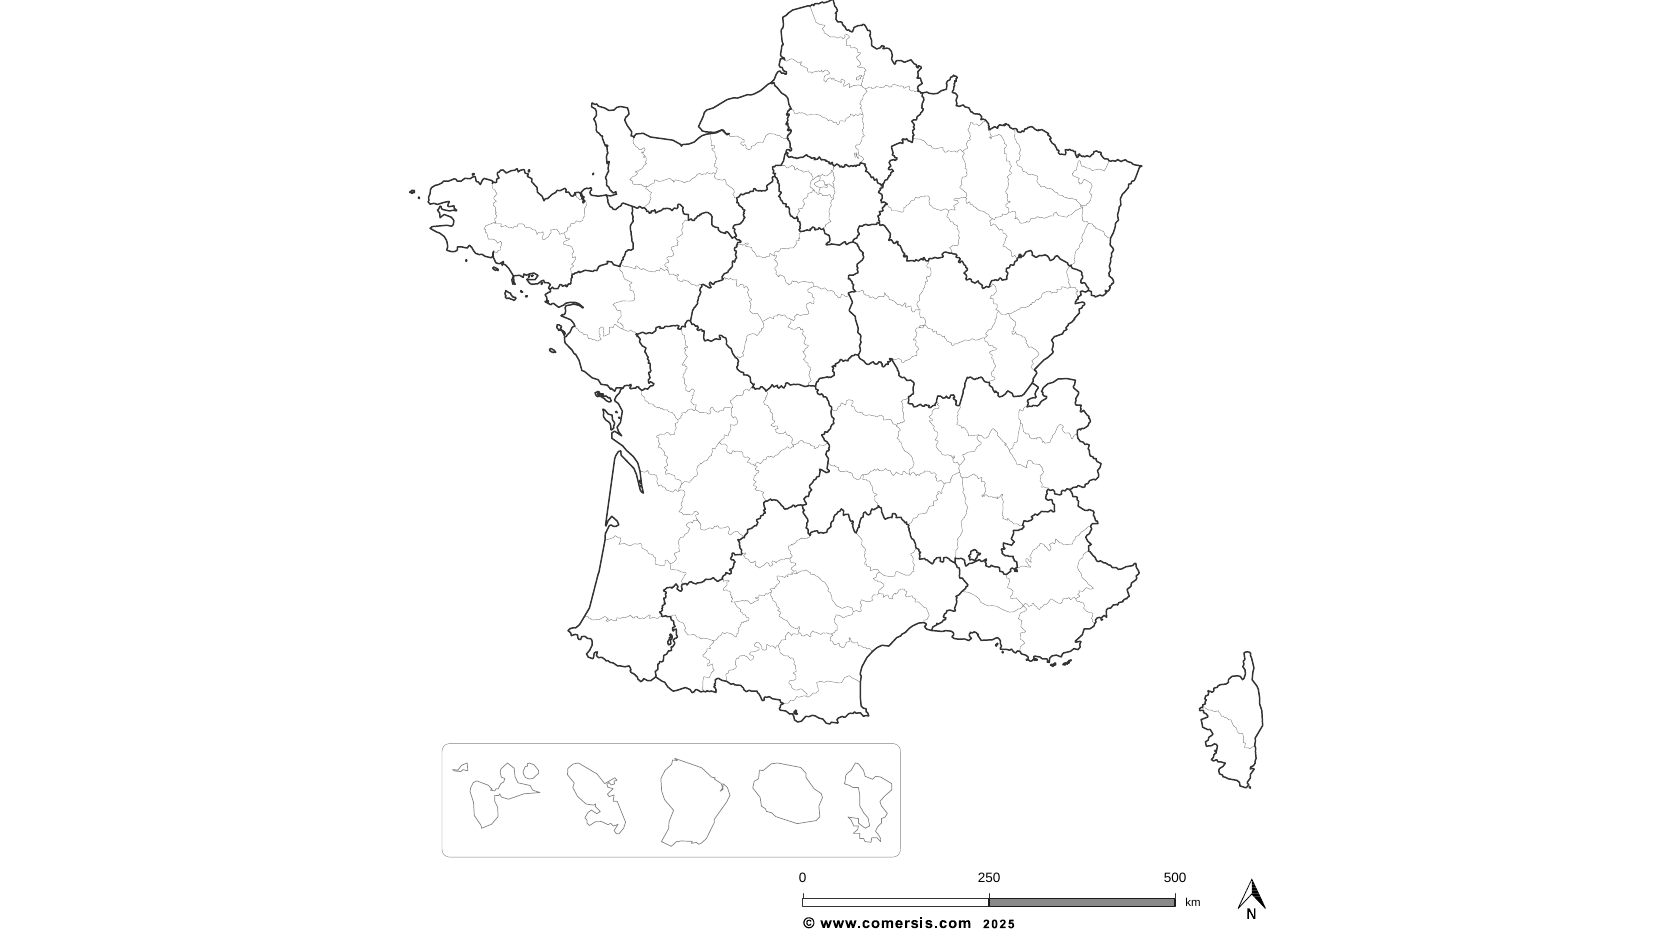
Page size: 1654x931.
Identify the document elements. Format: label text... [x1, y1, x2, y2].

text_box [443, 744, 900, 856]
text_box [881, 920, 894, 928]
text_box 0 [798, 869, 807, 886]
text_box [820, 920, 857, 928]
text_box [1247, 908, 1256, 919]
text_box [803, 917, 815, 929]
text_box [1008, 919, 1015, 929]
text_box 250 [977, 869, 1002, 886]
text_box [605, 413, 613, 425]
text_box [1237, 878, 1266, 909]
text_box [1203, 653, 1261, 786]
text_box [803, 899, 988, 906]
text_box [895, 920, 903, 929]
text_box [905, 920, 919, 929]
text_box [958, 920, 971, 928]
text_box [948, 920, 957, 929]
text_box [983, 919, 990, 929]
text_box [428, 0, 1142, 724]
text_box [990, 899, 1174, 906]
text_box [871, 920, 880, 929]
text_box 500 [1163, 869, 1188, 886]
text_box [991, 919, 998, 929]
text_box [999, 919, 1006, 929]
text_box [925, 920, 933, 929]
text_box [939, 920, 947, 929]
text_box km [1185, 896, 1201, 910]
text_box [862, 920, 870, 929]
